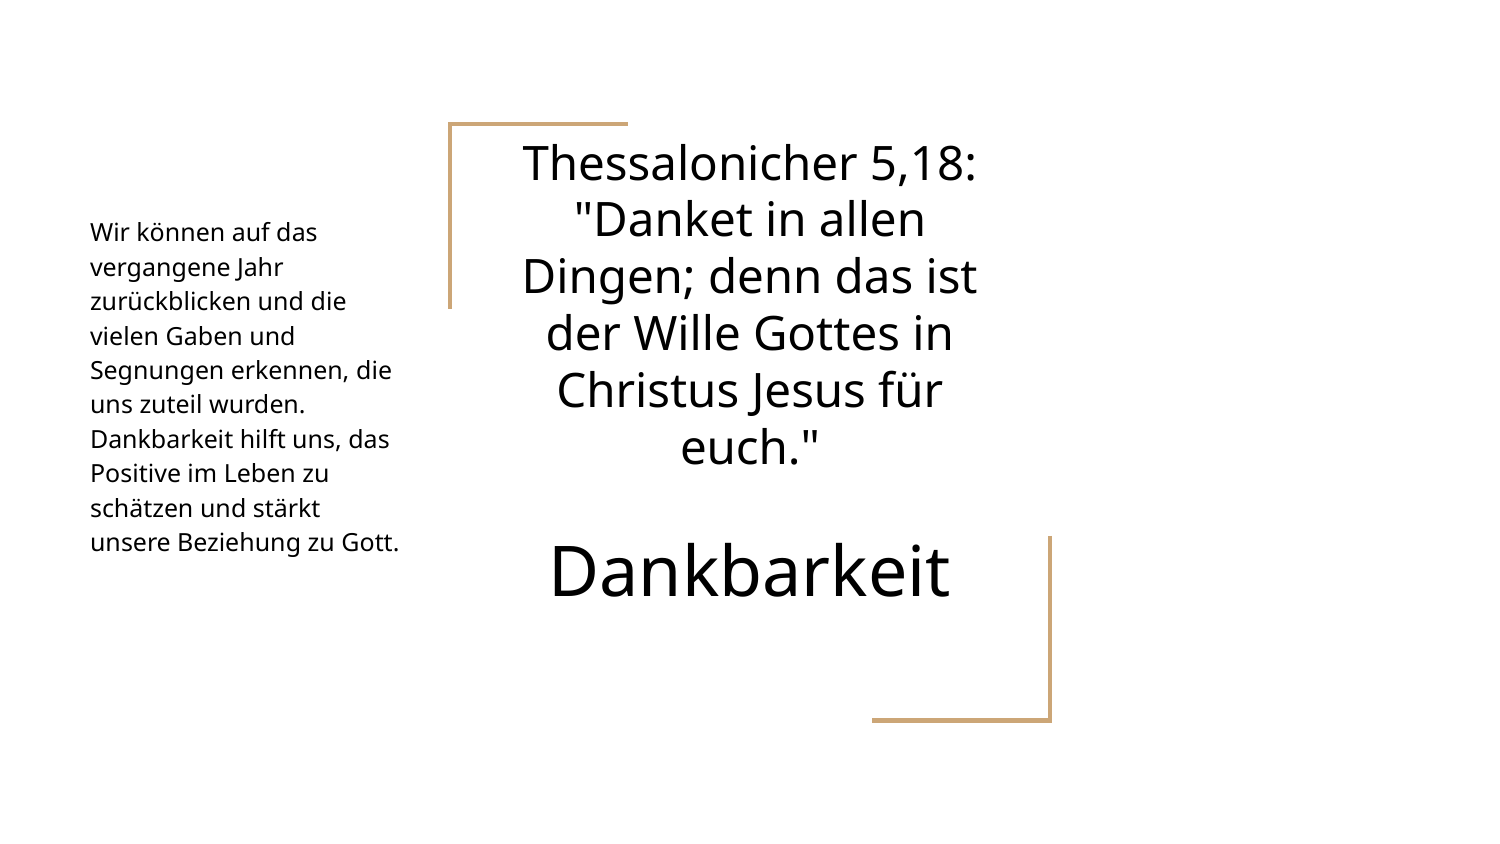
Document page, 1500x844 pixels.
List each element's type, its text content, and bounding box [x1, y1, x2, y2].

subtitle Dankbarkeit [499, 511, 1001, 627]
text_box Wir können auf das vergangene Jahr zurückblicken und die vielen Gaben und Segnungen erkennen, die uns zuteil wurden. Dankbarkeit hilft uns, das Positive im Leben zu schätzen und stärkt unsere Beziehung zu Gott. [0, 197, 416, 608]
title Thessalonicher 5,18: "Danket in allen Dingen; denn das ist der Wille Gottes in Christus Jesus für euch." [499, 236, 1001, 490]
